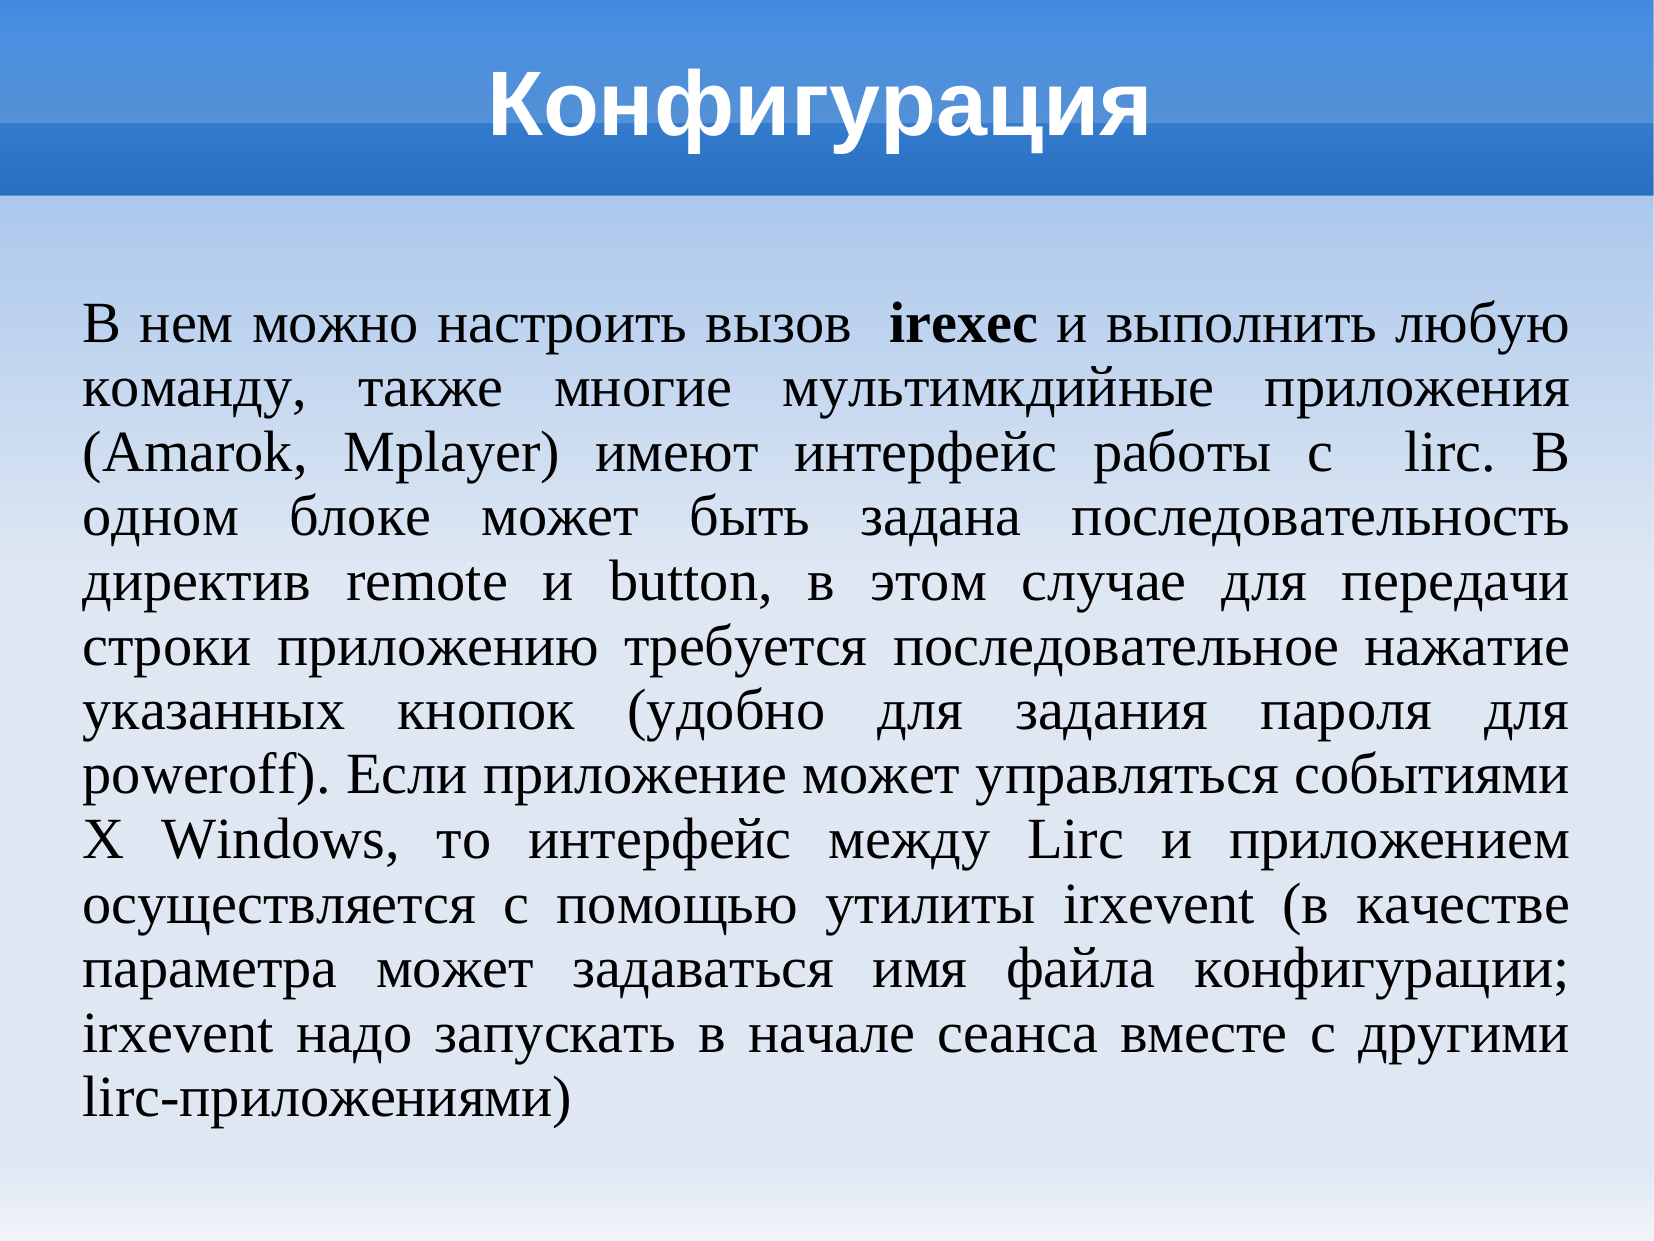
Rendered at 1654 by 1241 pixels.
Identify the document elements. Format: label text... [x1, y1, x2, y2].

picture [0, 0, 1654, 1241]
title Конфигурация [76, 7, 1565, 200]
list В нем можно настроить вызов irexec и выполнить любую команду, также многие мультимкдийные приложения (Amarok, Mplayer) имеют интерфейс работы с lirc. В одном блоке может быть задана последовательность директив remote и button, в этом случае для передачи строки приложению требуется последовательное нажатие указанных кнопок (удобно для задания пароля для poweroff). Если приложение может управляться событиями X Windows, то интерфейс между Lirc и приложением осуществляется с помощью утилиты irxevent (в качестве параметра может задаваться имя файла конфигурации; irxevent надо запускать в начале сеанса вместе с другими lirc-приложениями) [82, 290, 1571, 1130]
